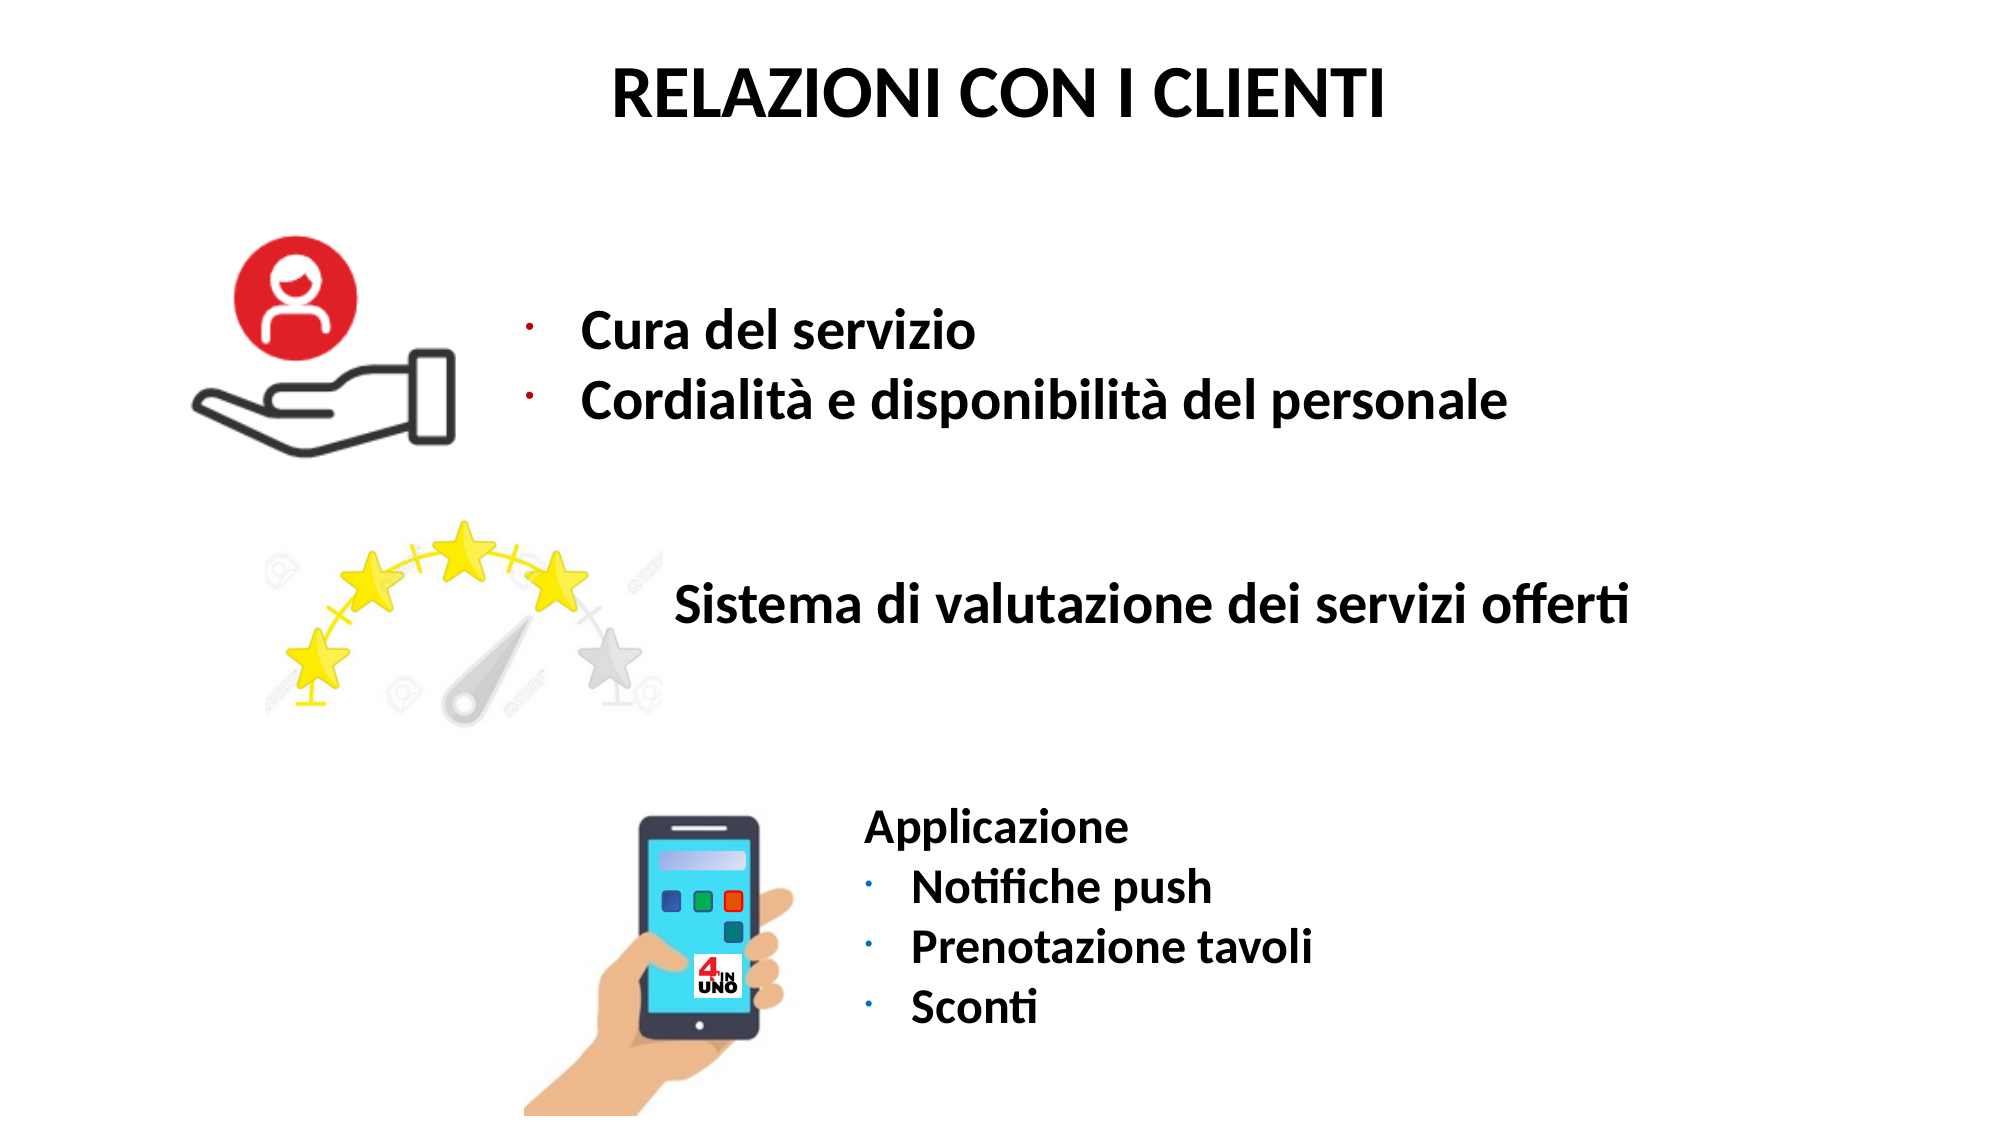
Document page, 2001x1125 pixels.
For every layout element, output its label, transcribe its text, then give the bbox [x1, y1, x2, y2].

text_box [724, 922, 743, 942]
picture [265, 520, 663, 740]
text_box [659, 850, 746, 871]
picture [177, 206, 465, 494]
text_box Sistema di valutazione dei servizi offerti [659, 558, 1699, 644]
text_box Cura del servizio Cordialità e disponibilità del personale [510, 283, 1622, 439]
text_box RELAZIONI CON I CLIENTI [0, 35, 2000, 141]
text_box [694, 891, 712, 912]
text_box Applicazione Notifiche push Prenotazione tavoli Sconti [850, 786, 1656, 1087]
text_box [724, 891, 743, 912]
picture [524, 807, 801, 1116]
text_box [662, 891, 681, 912]
